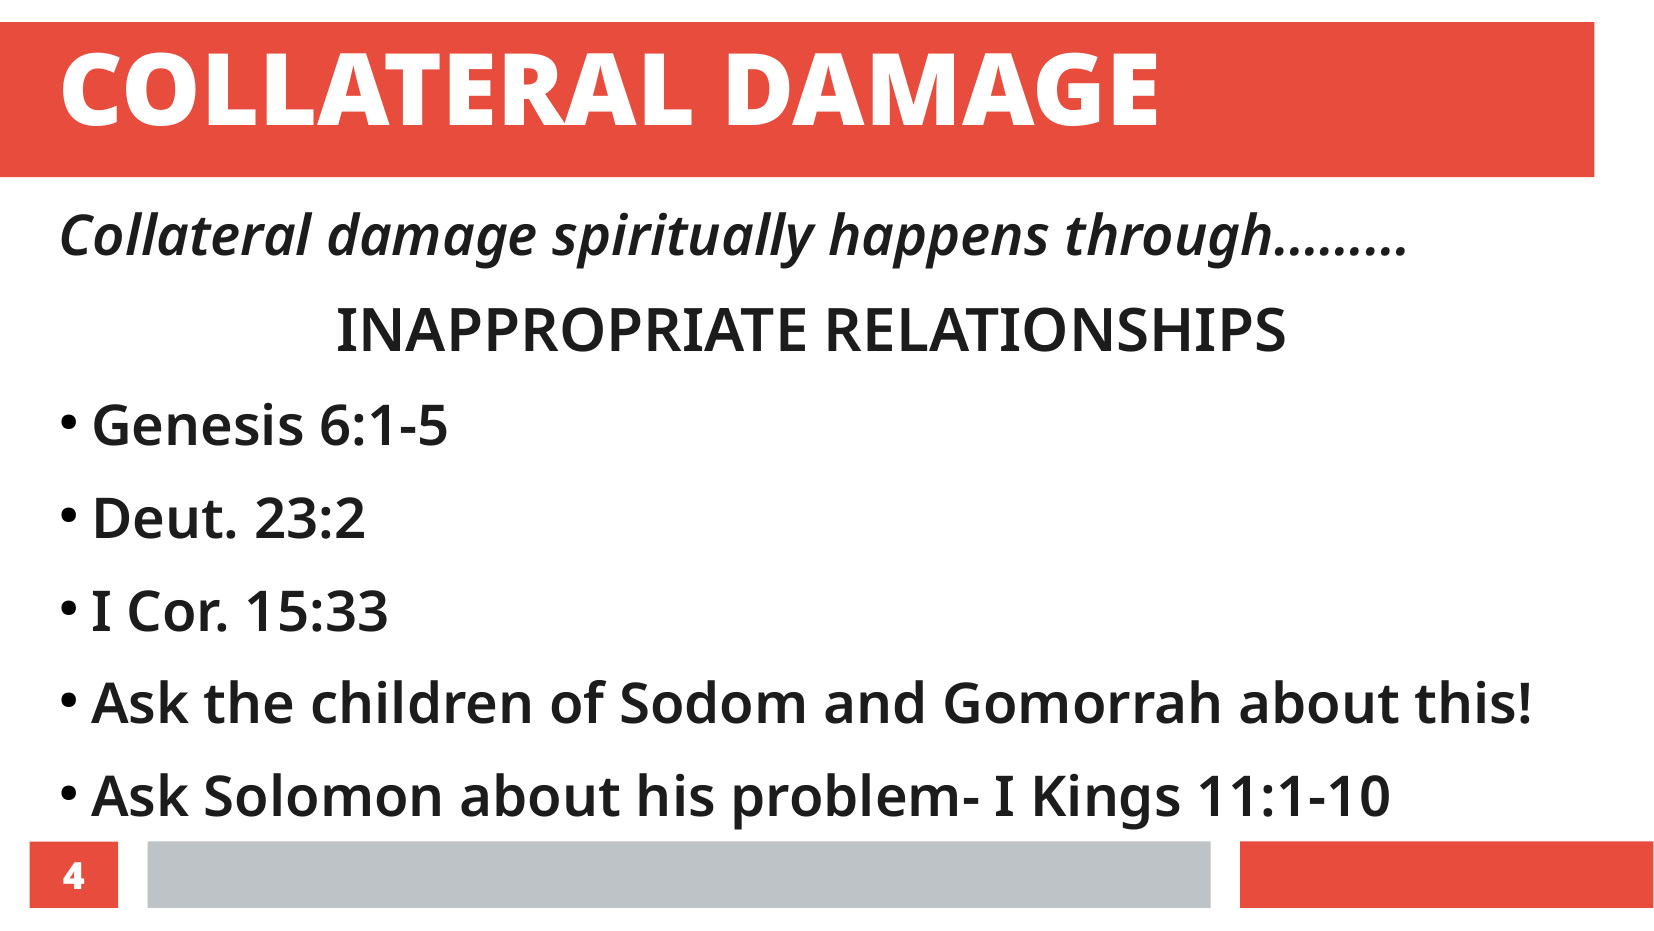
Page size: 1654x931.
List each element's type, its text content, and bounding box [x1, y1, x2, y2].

title COLLATERAL DAMAGE [59, 44, 1595, 156]
list Collateral damage spiritually happens through……… INAPPROPRIATE RELATIONSHIPS Genesis 6:1-5 Deut. 23:2 I Cor. 15:33 Ask the children of Sodom and Gomorrah about this! Ask Solomon about his problem- I Kings 11:1-10 [59, 195, 1565, 841]
